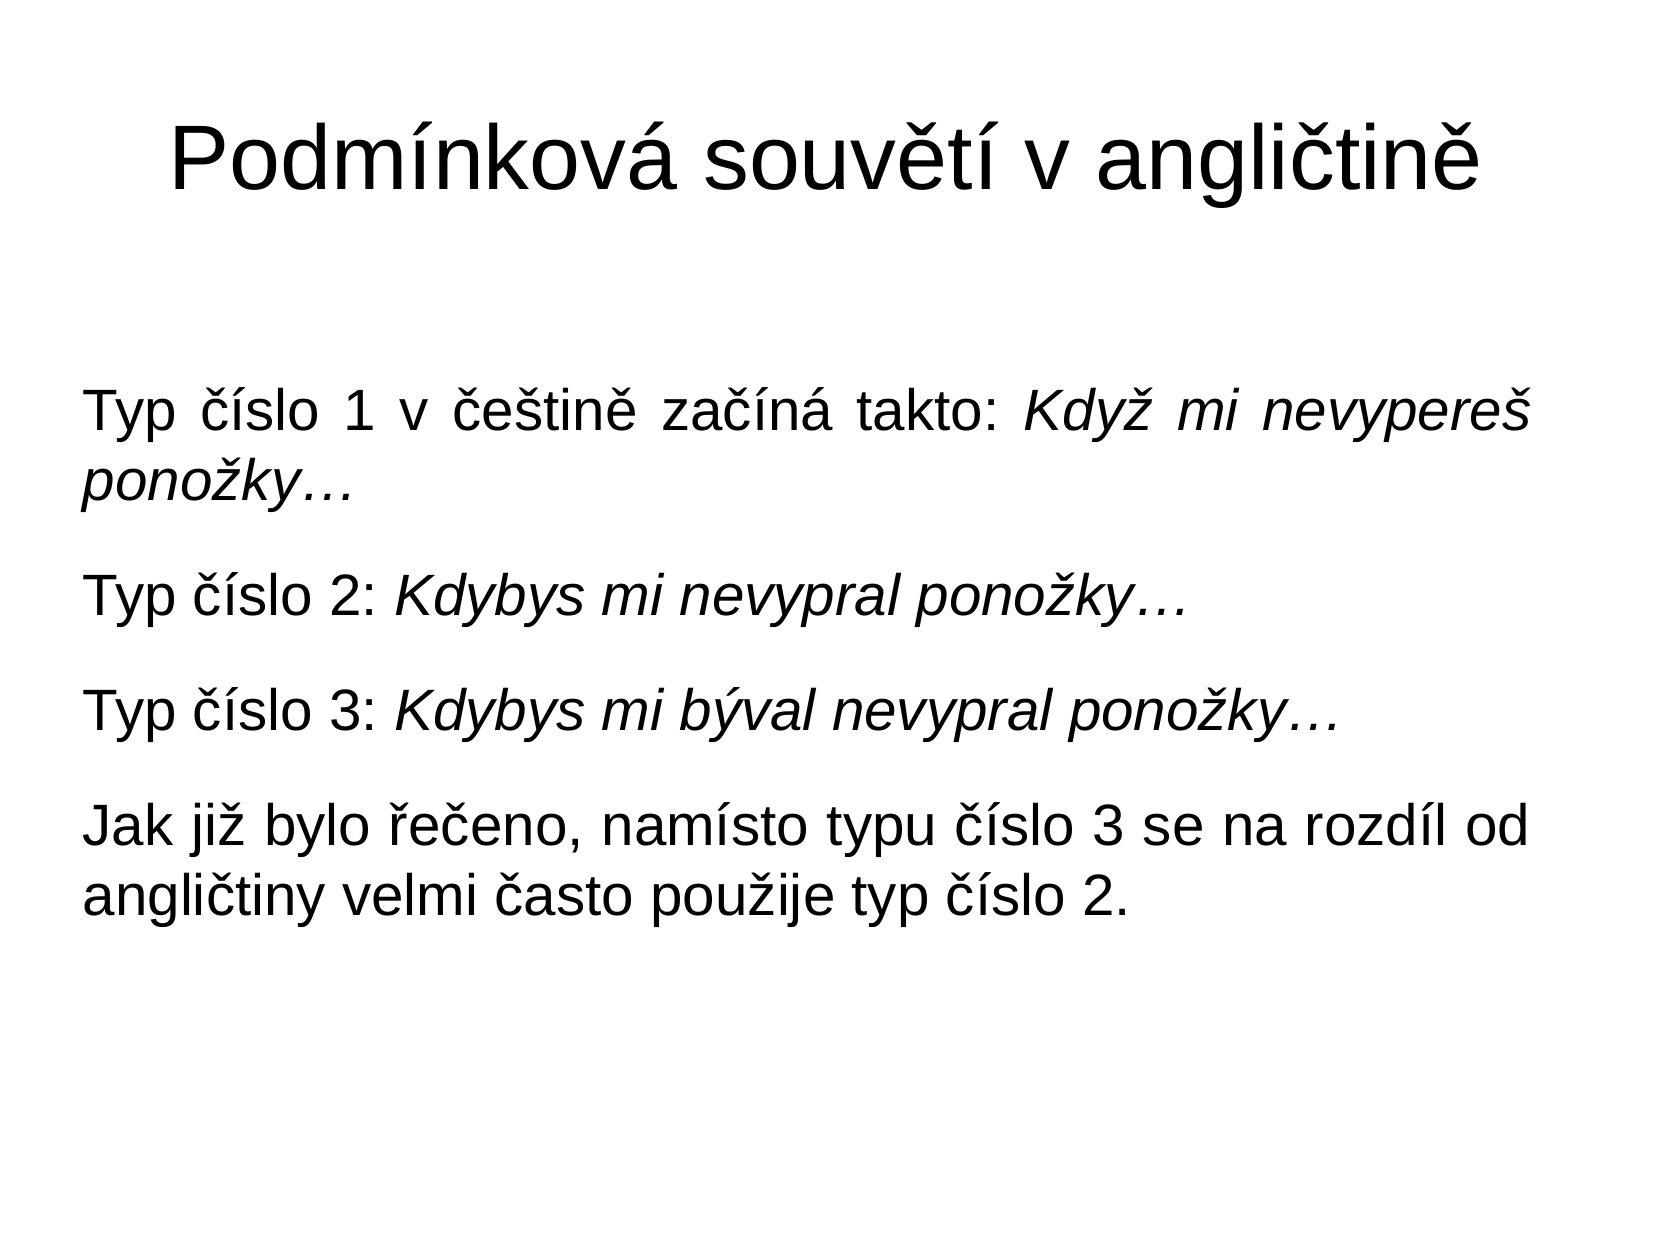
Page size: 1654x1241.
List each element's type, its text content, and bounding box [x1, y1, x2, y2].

text_box Podmínková souvětí v angličtině [83, 49, 1570, 256]
text_box Typ číslo 1 v češtině začíná takto: Když mi nevypereš ponožky… Typ číslo 2: Kdybys mi nevypral ponožky… Typ číslo 3: Kdybys mi býval nevypral ponožky… Jak již bylo řečeno, namísto typu číslo 3 se na rozdíl od angličtiny velmi často použije typ číslo 2. [83, 290, 1570, 1009]
